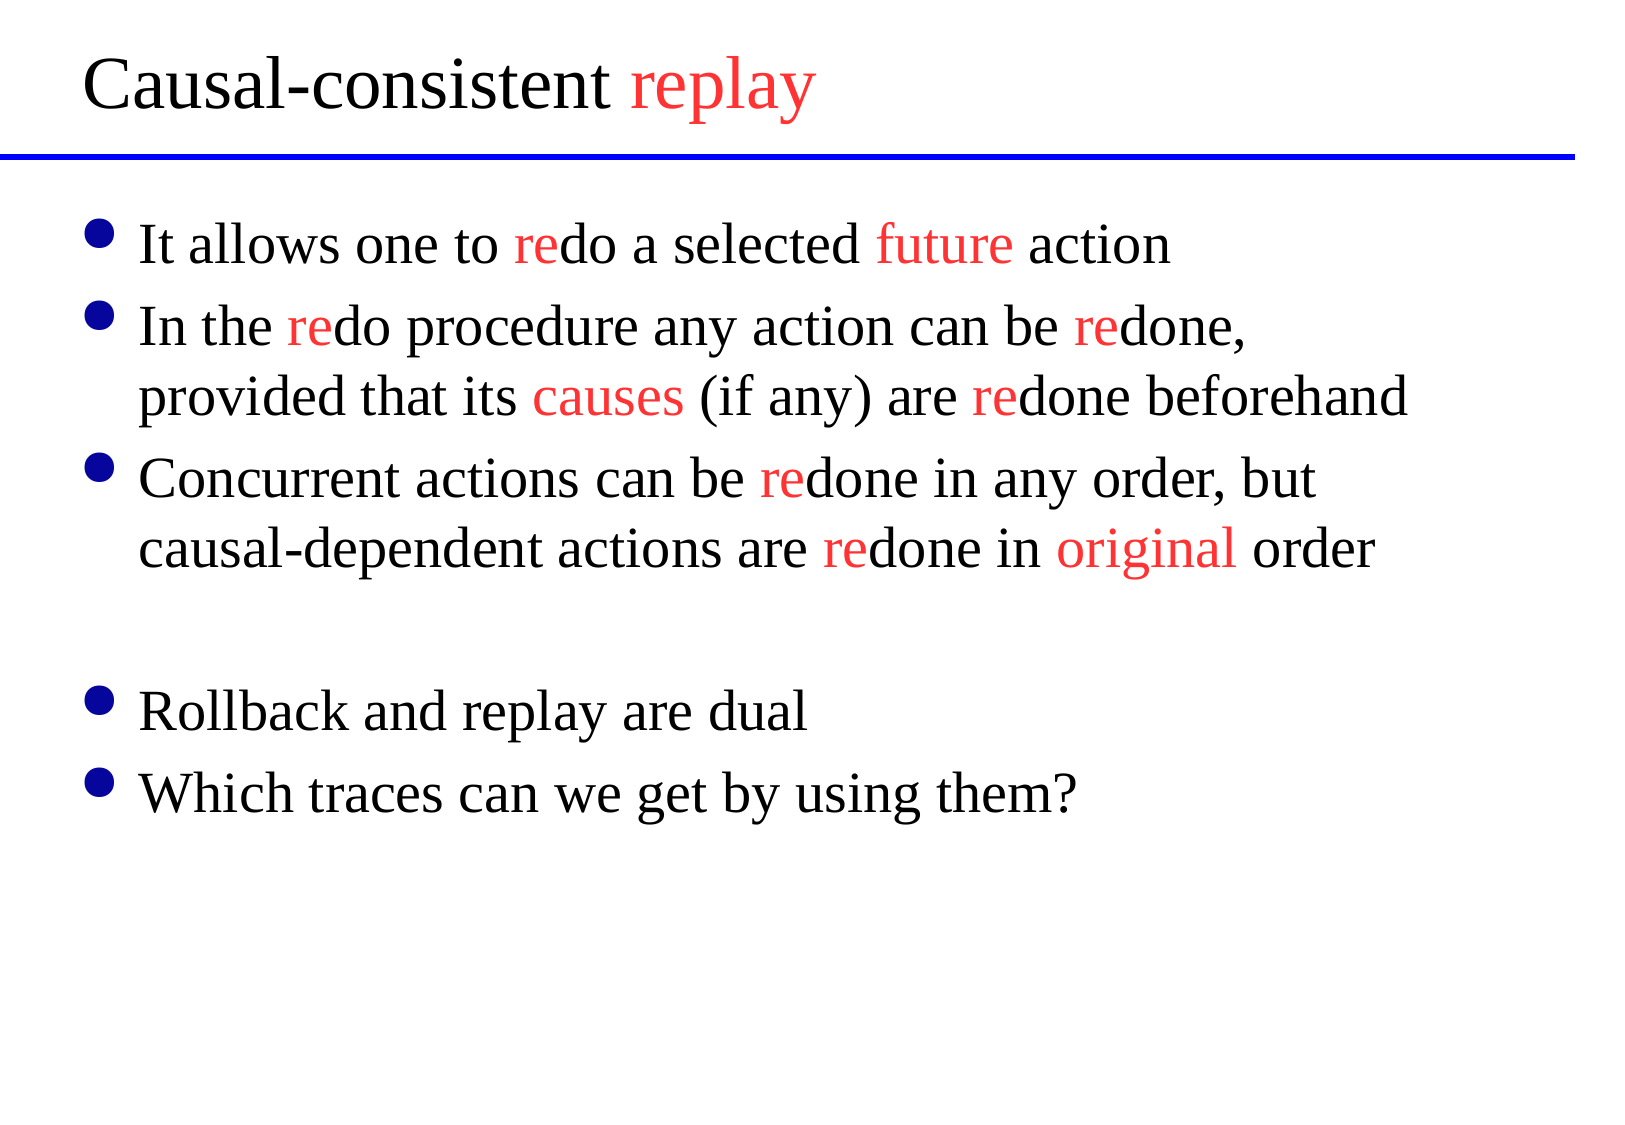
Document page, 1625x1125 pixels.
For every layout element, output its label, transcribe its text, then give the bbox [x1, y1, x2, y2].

title Causal-consistent replay [67, 27, 1544, 131]
list It allows one to redo a selected future action In the redo procedure any action can be redone, provided that its causes (if any) are redone beforehand Concurrent actions can be redone in any order, but causal-dependent actions are redone in original order Rollback and replay are dual Which traces can we get by using them? [67, 198, 1478, 1061]
